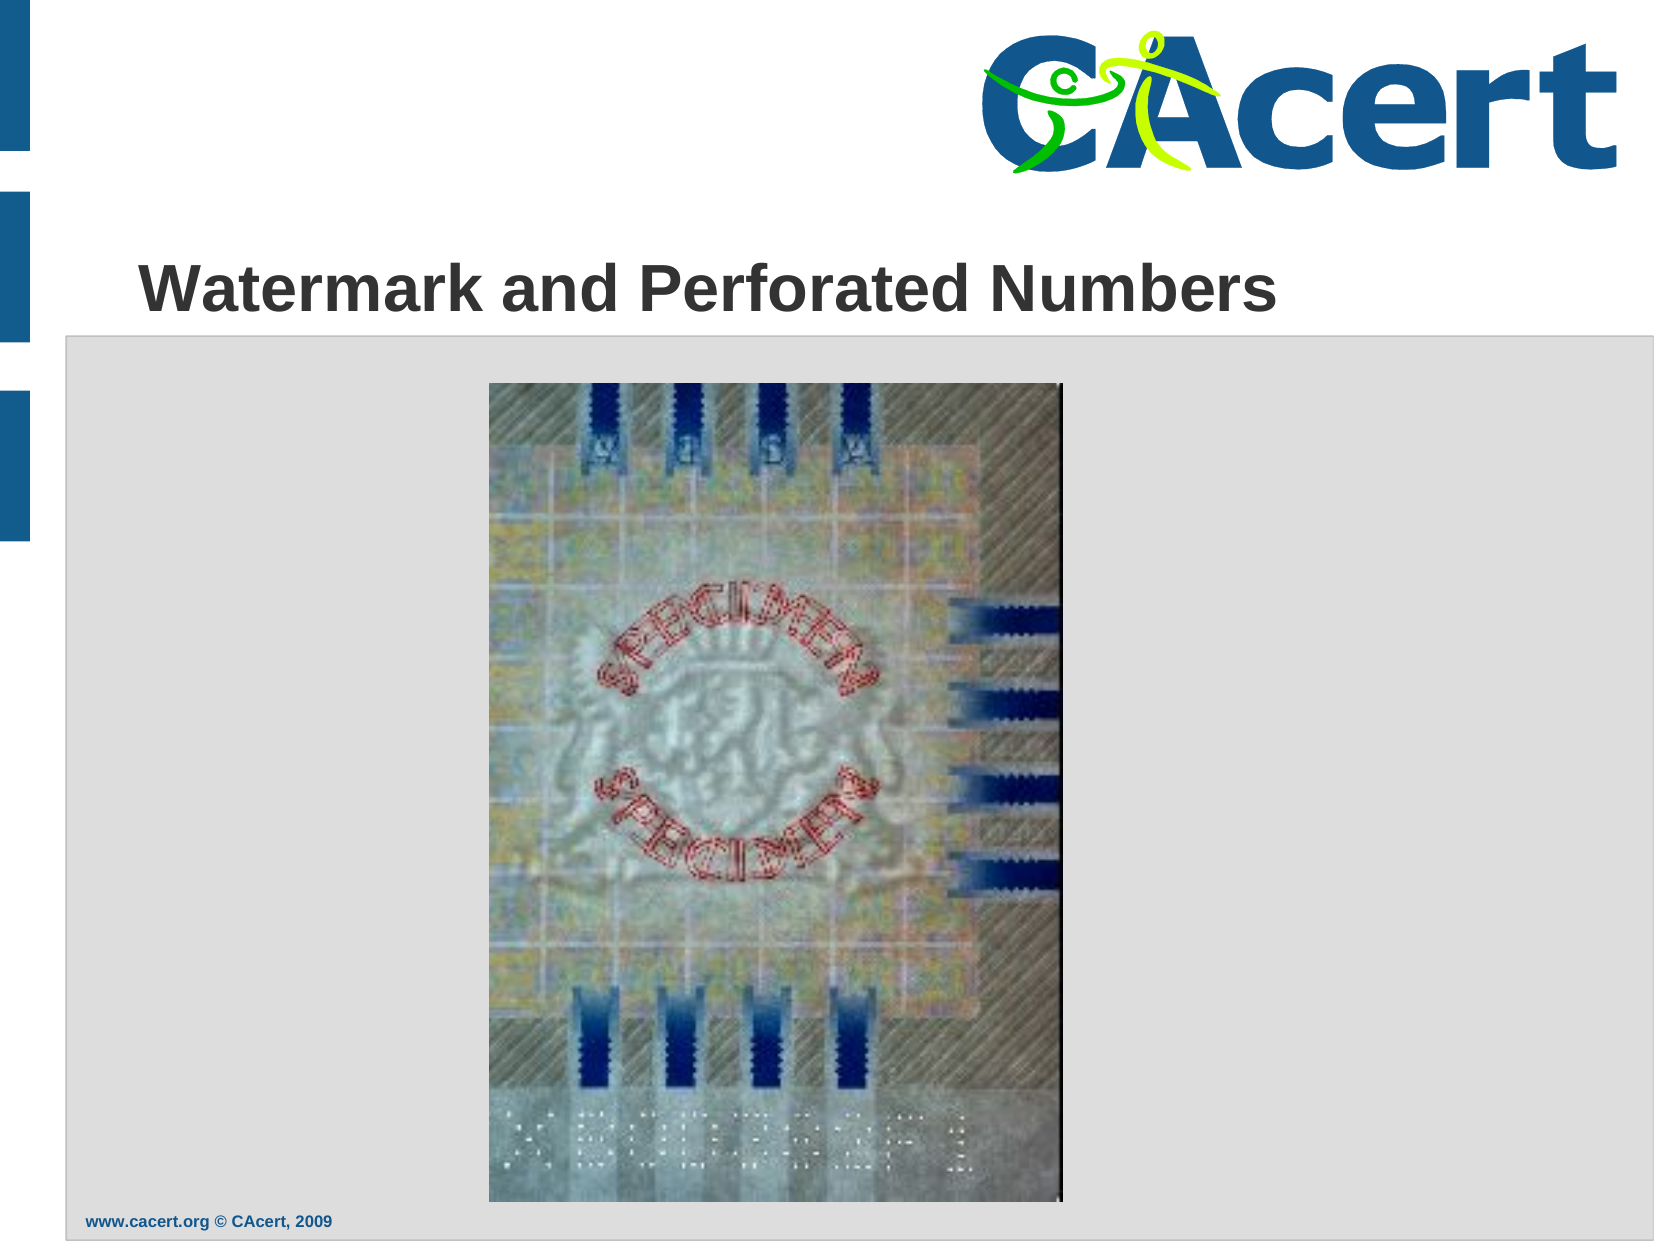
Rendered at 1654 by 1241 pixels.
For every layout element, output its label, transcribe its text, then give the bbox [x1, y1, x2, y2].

picture [489, 383, 1063, 1202]
title Watermark and Perforated Numbers [121, 167, 1533, 326]
